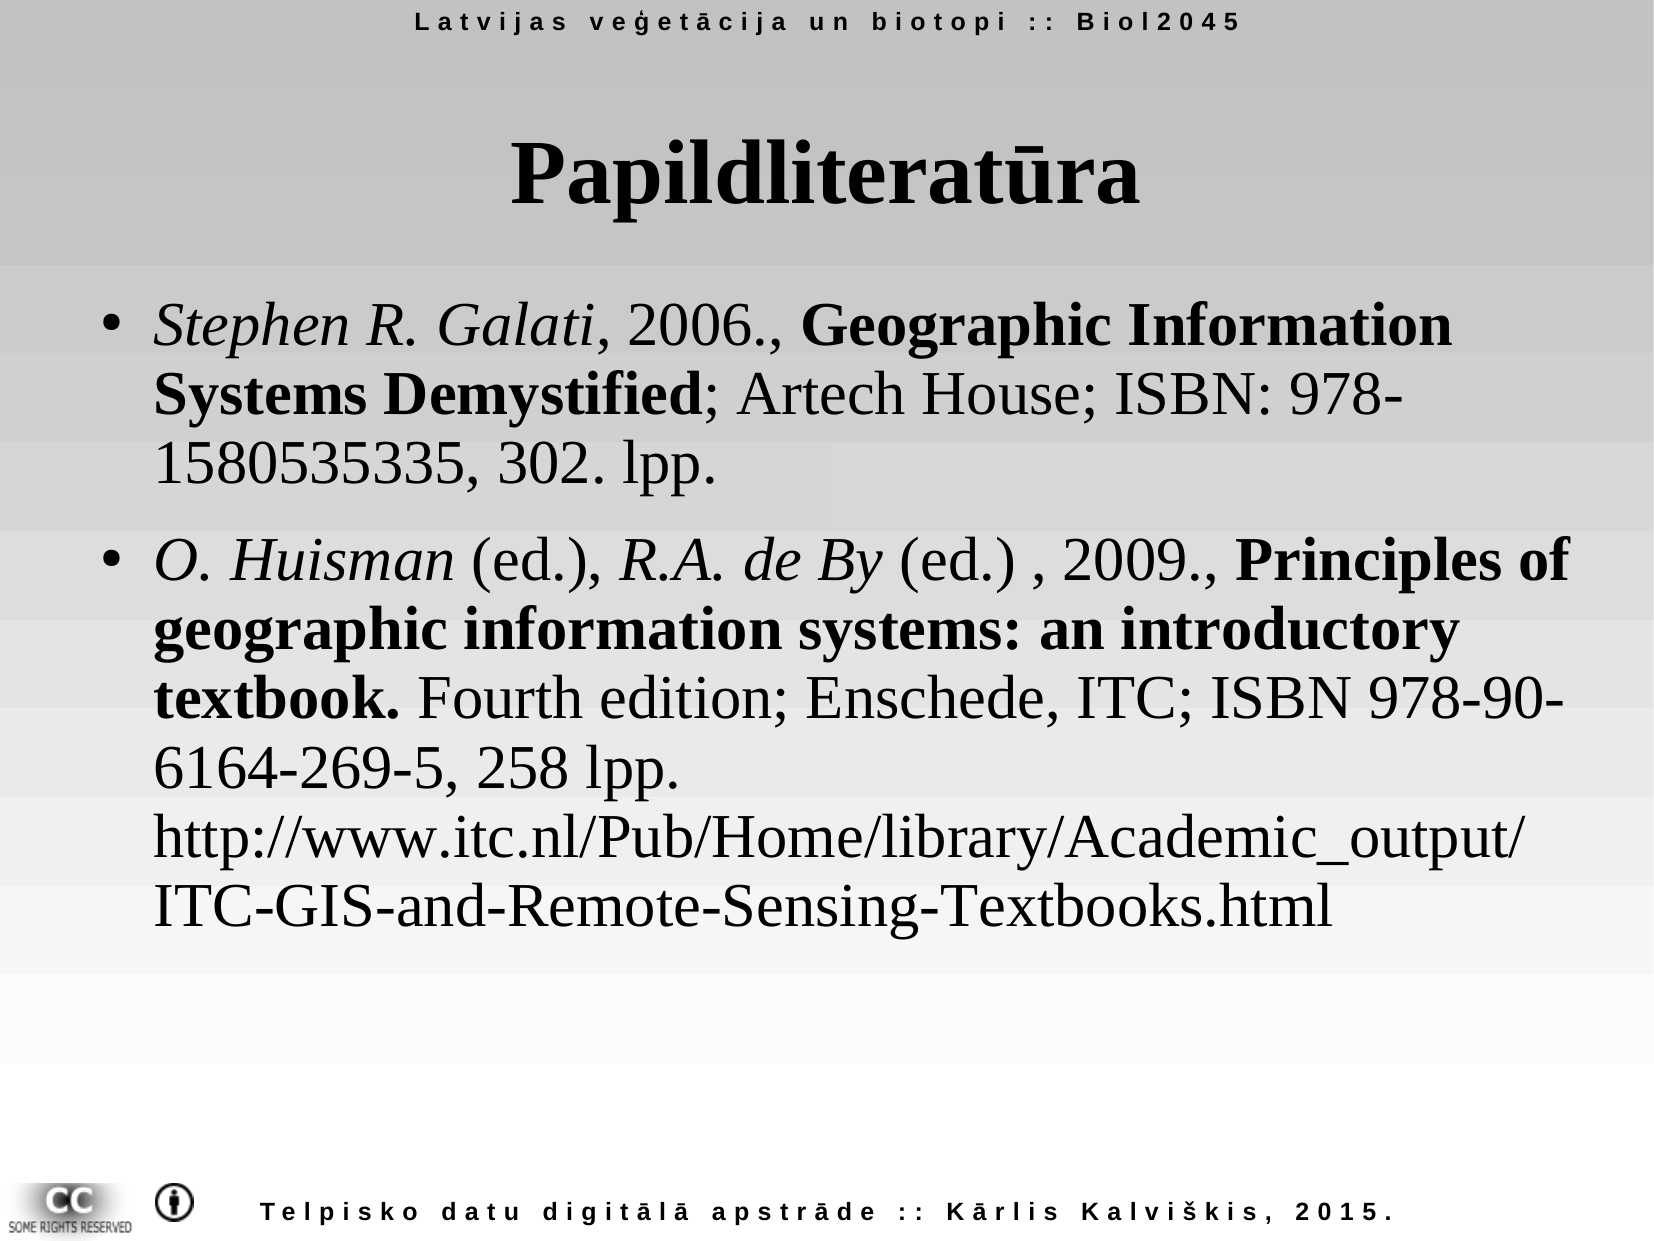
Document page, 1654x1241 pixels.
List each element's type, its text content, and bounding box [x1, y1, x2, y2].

picture [0, 0, 1654, 1241]
title Papildliteratūra [29, 49, 1625, 296]
list Stephen R. Galati, 2006., Geographic Information Systems Demystified; Artech House; ISBN: 978-1580535335, 302. lpp. O. Huisman (ed.), R.A. de By (ed.) , 2009., Principles of geographic information systems: an introductory textbook. Fourth edition; Enschede, ITC; ISBN 978-90-6164-269-5, 258 lpp. http://www.itc.nl/Pub/Home/library/Academic_output/ ITC-GIS-and-Remote-Sensing-Textbooks.html [82, 289, 1571, 1176]
